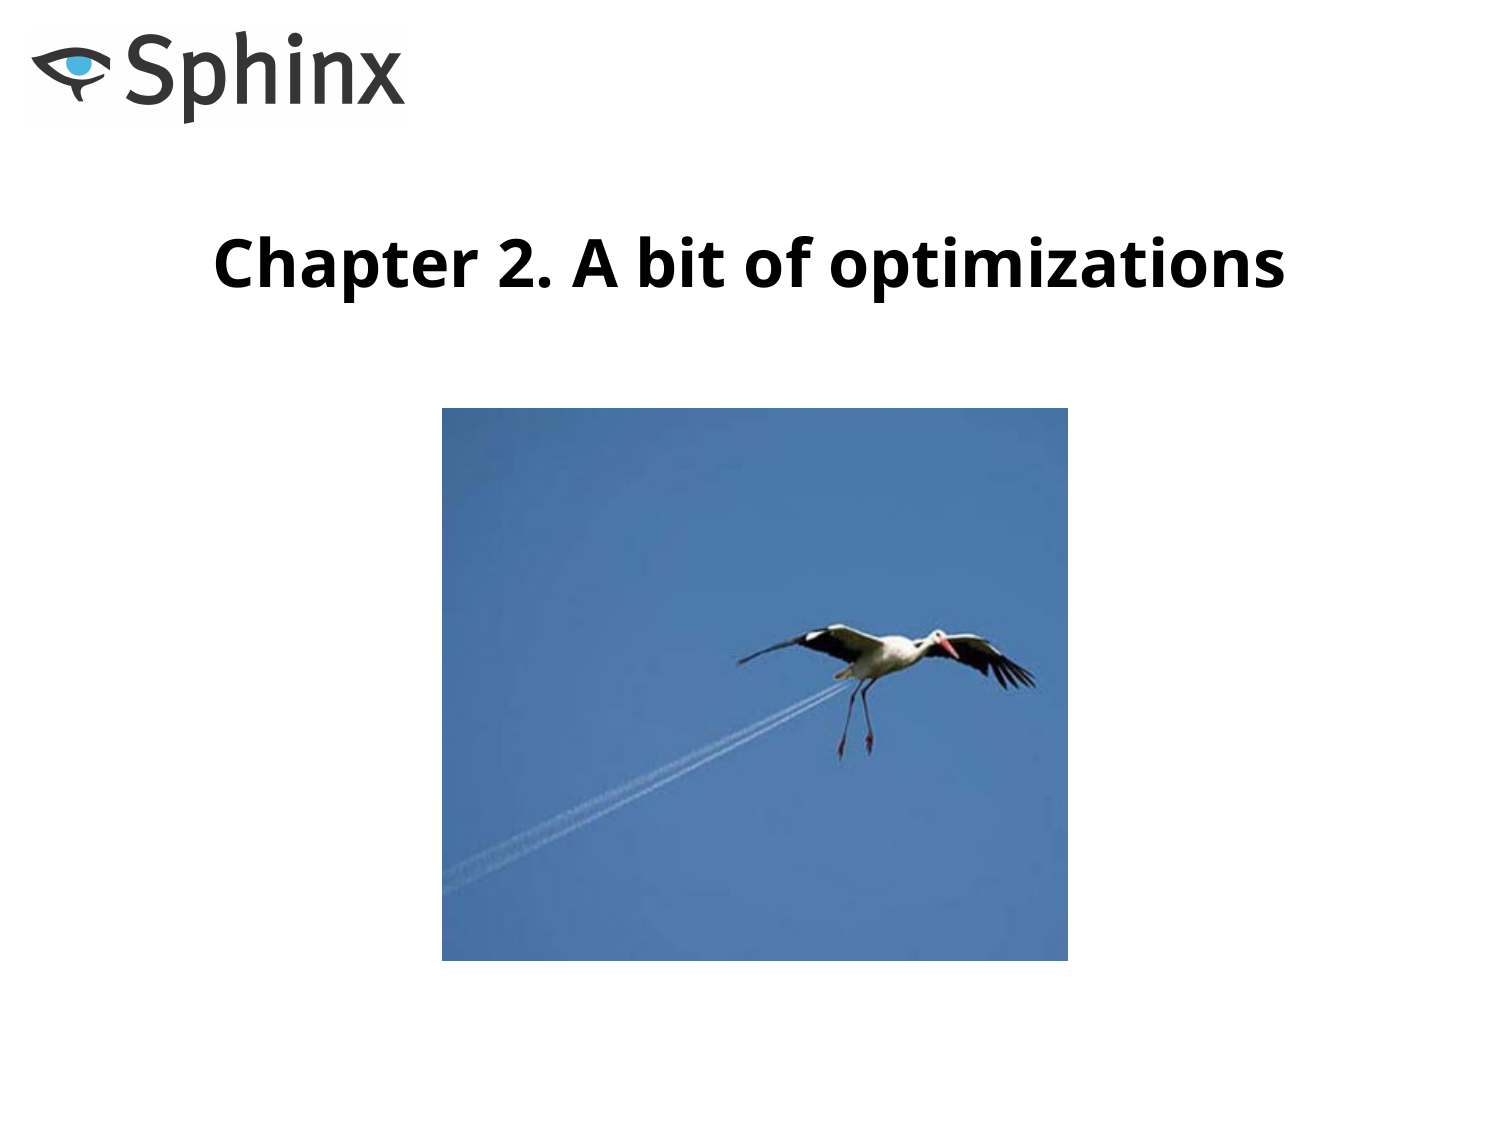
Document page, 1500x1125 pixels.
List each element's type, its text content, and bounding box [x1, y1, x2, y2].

title Chapter 2. A bit of optimizations [75, 196, 1426, 327]
picture [0, 0, 1500, 1125]
